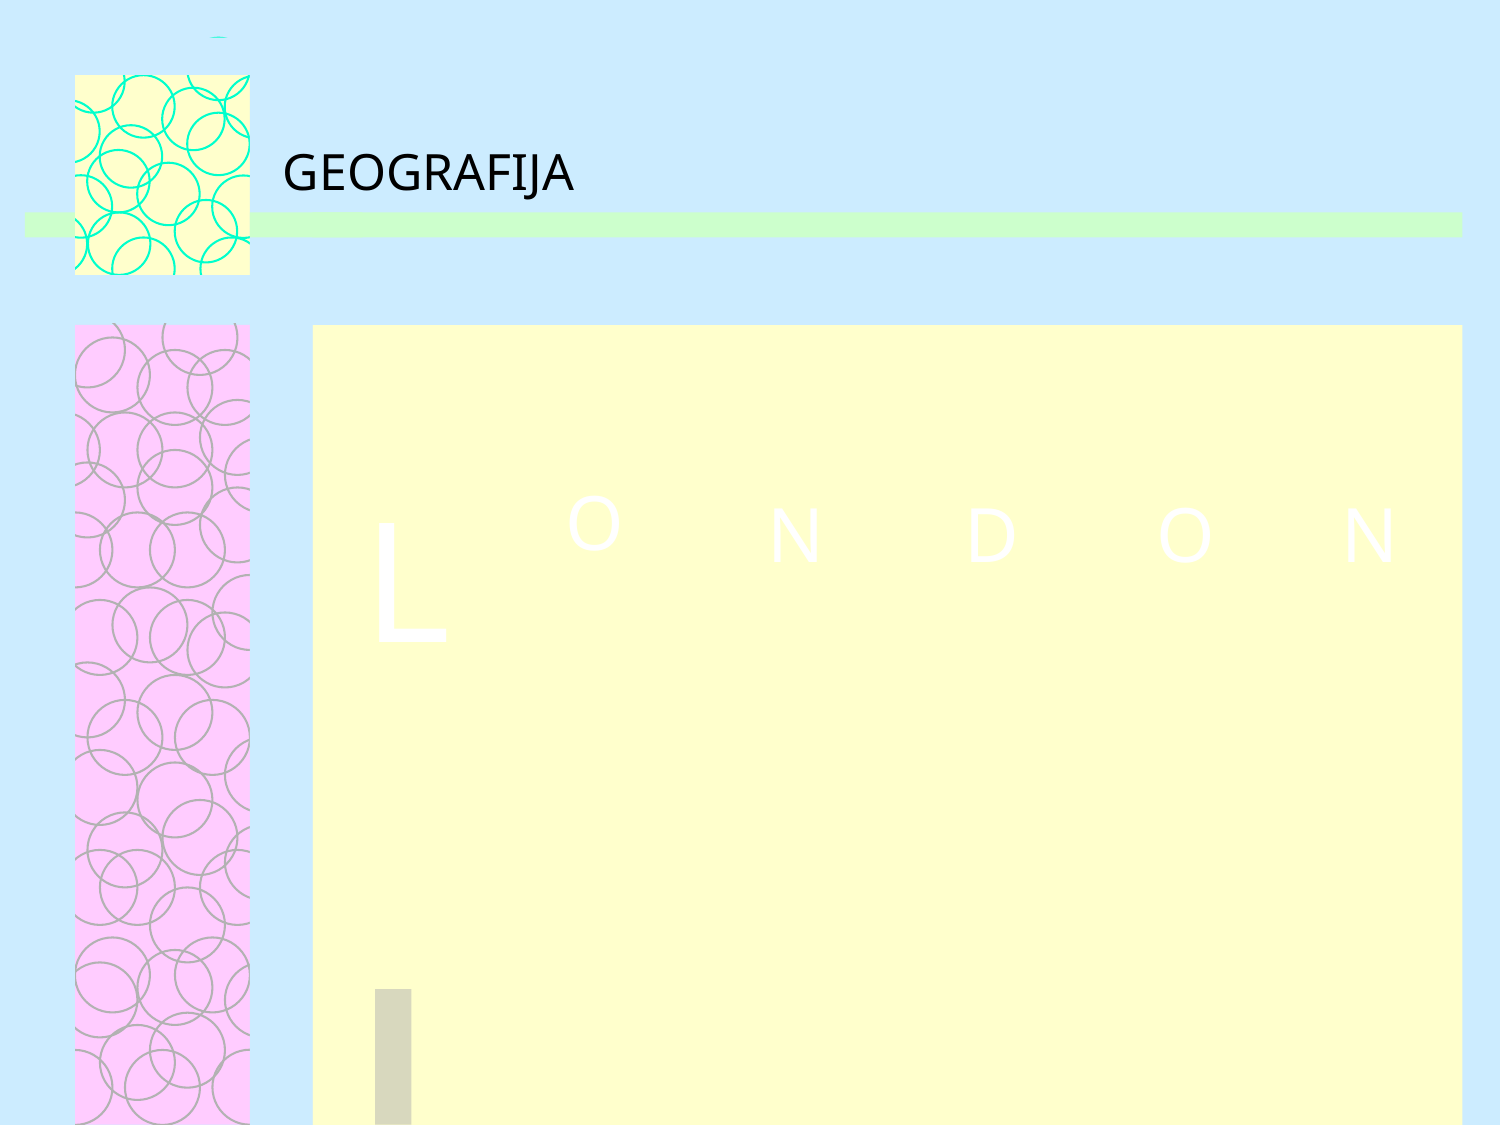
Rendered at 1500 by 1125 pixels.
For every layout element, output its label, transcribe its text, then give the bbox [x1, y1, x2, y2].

text_box L [348, 467, 455, 693]
text_box O [513, 467, 676, 716]
text_box GEOGRAFIJA [268, 132, 590, 208]
text_box D [915, 479, 1069, 702]
text_box N [1305, 479, 1436, 701]
text_box O [1116, 479, 1255, 713]
text_box N [738, 479, 854, 713]
